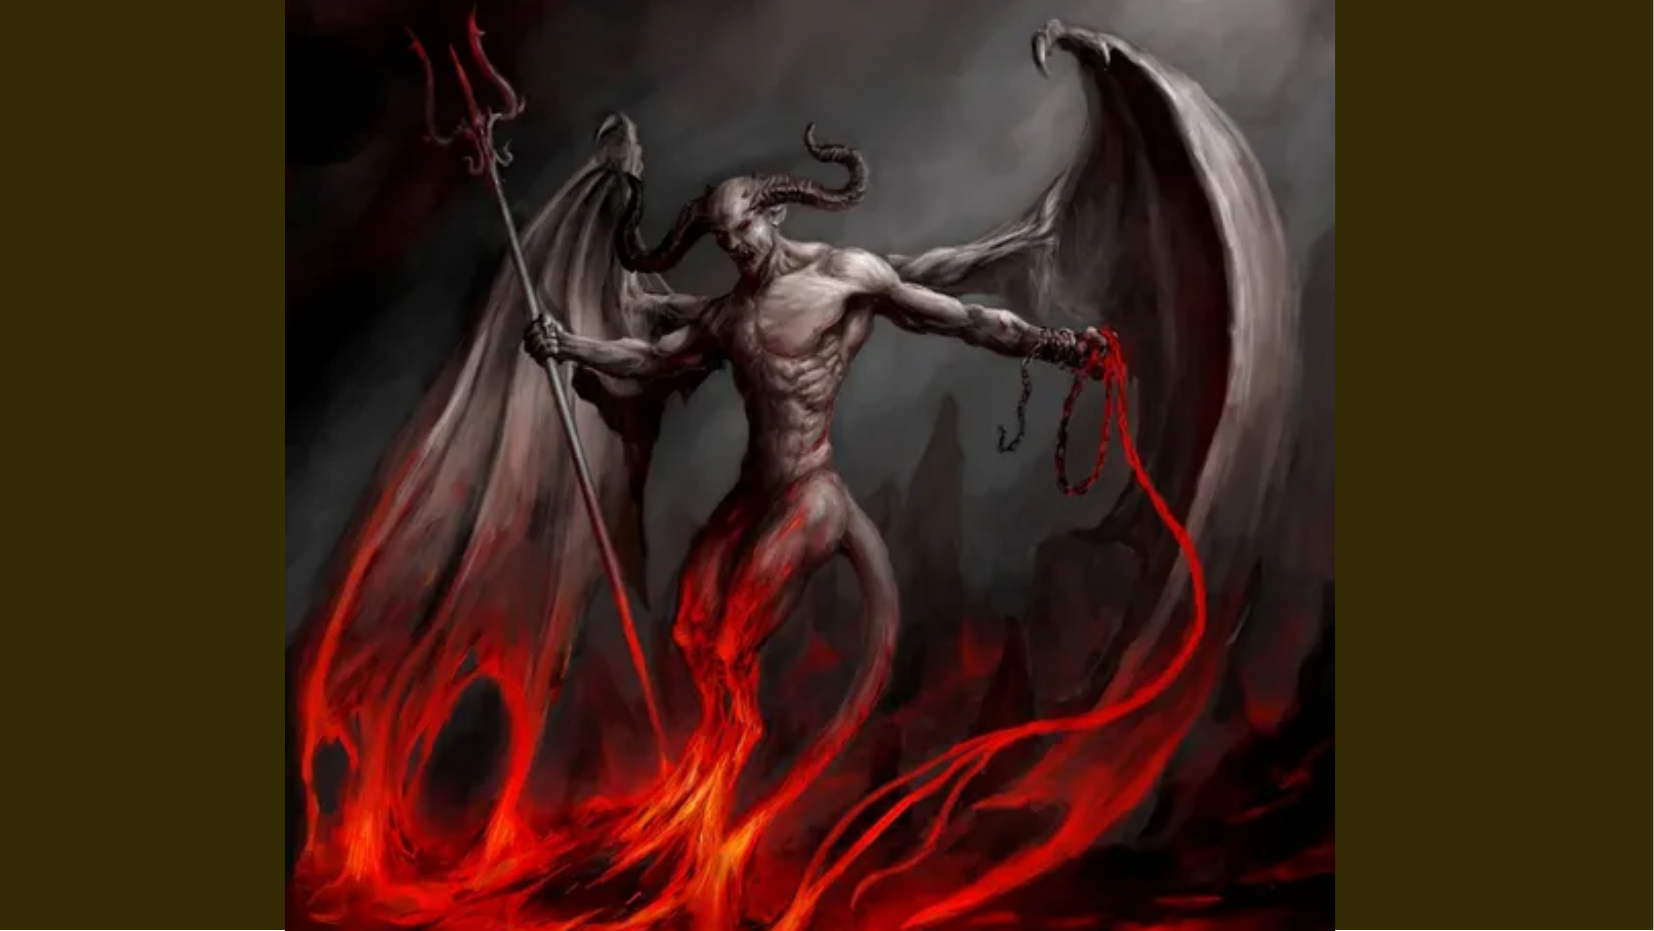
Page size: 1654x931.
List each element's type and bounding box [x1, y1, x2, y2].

picture [285, 0, 1336, 931]
